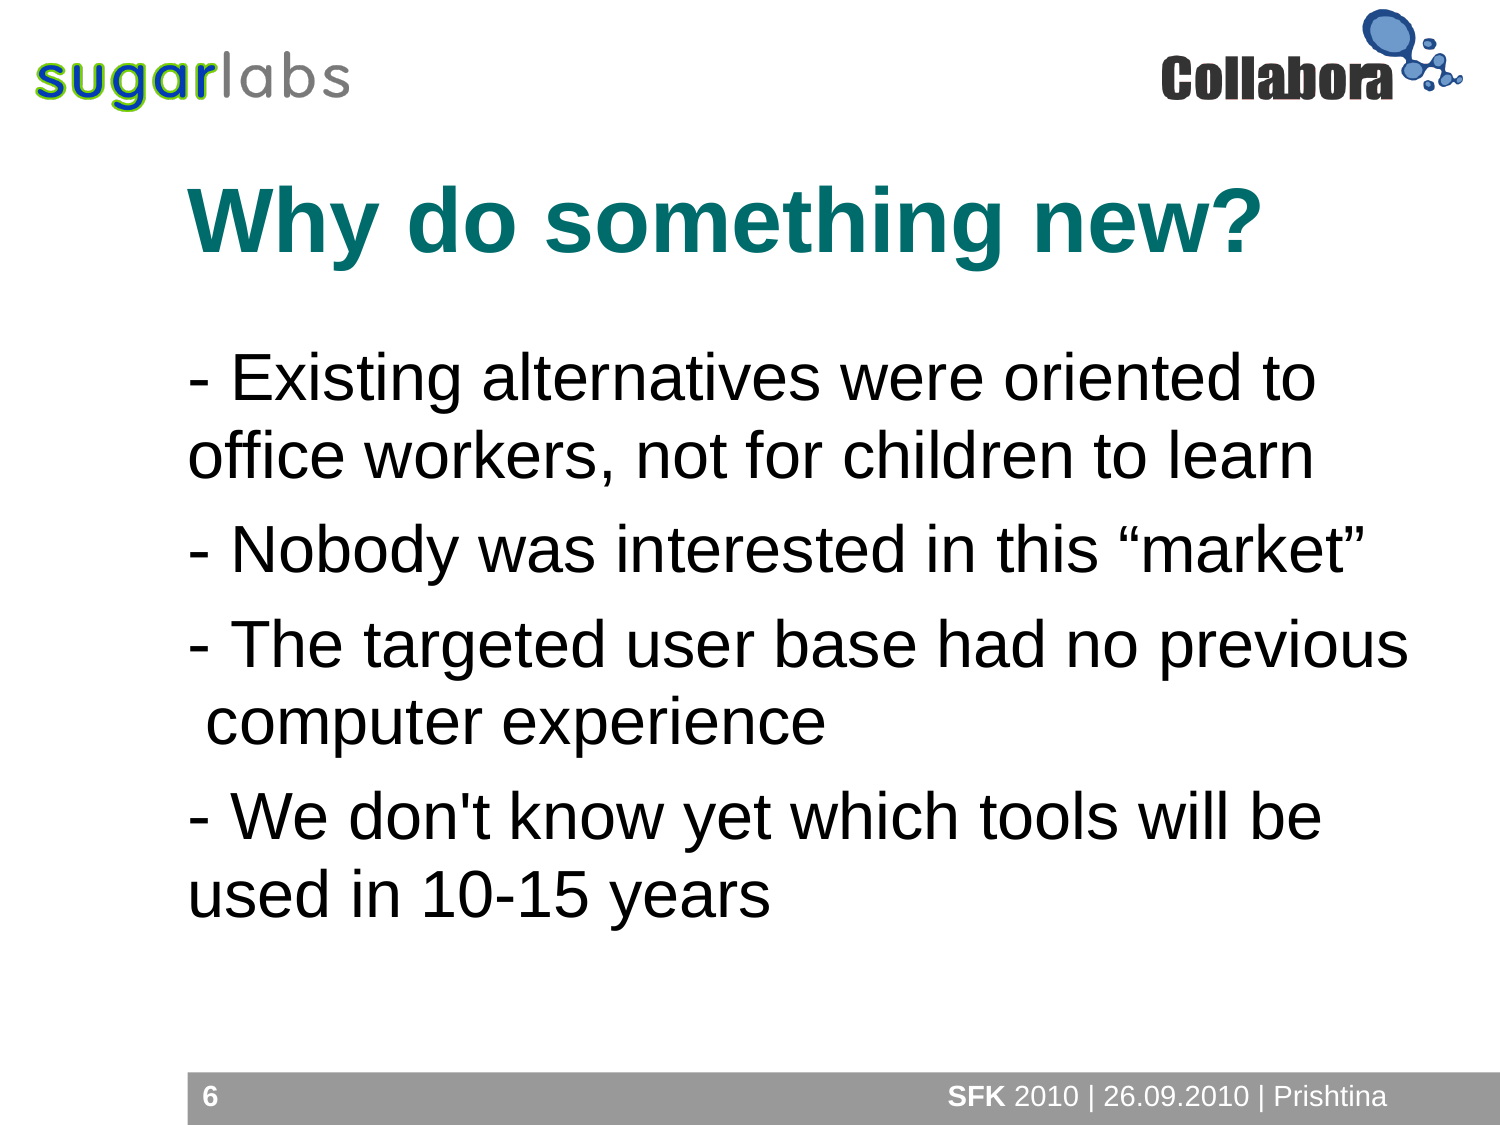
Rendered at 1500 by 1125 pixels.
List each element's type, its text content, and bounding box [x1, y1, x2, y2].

title Why do something new? [187, 88, 1500, 337]
picture [35, 51, 349, 112]
picture [1162, 9, 1463, 88]
list Existing alternatives were oriented to office workers, not for children to learn Nobody was interested in this “market” The targeted user base had no previous computer experience We don't know yet which tools will be used in 10-15 years [187, 337, 1425, 1027]
